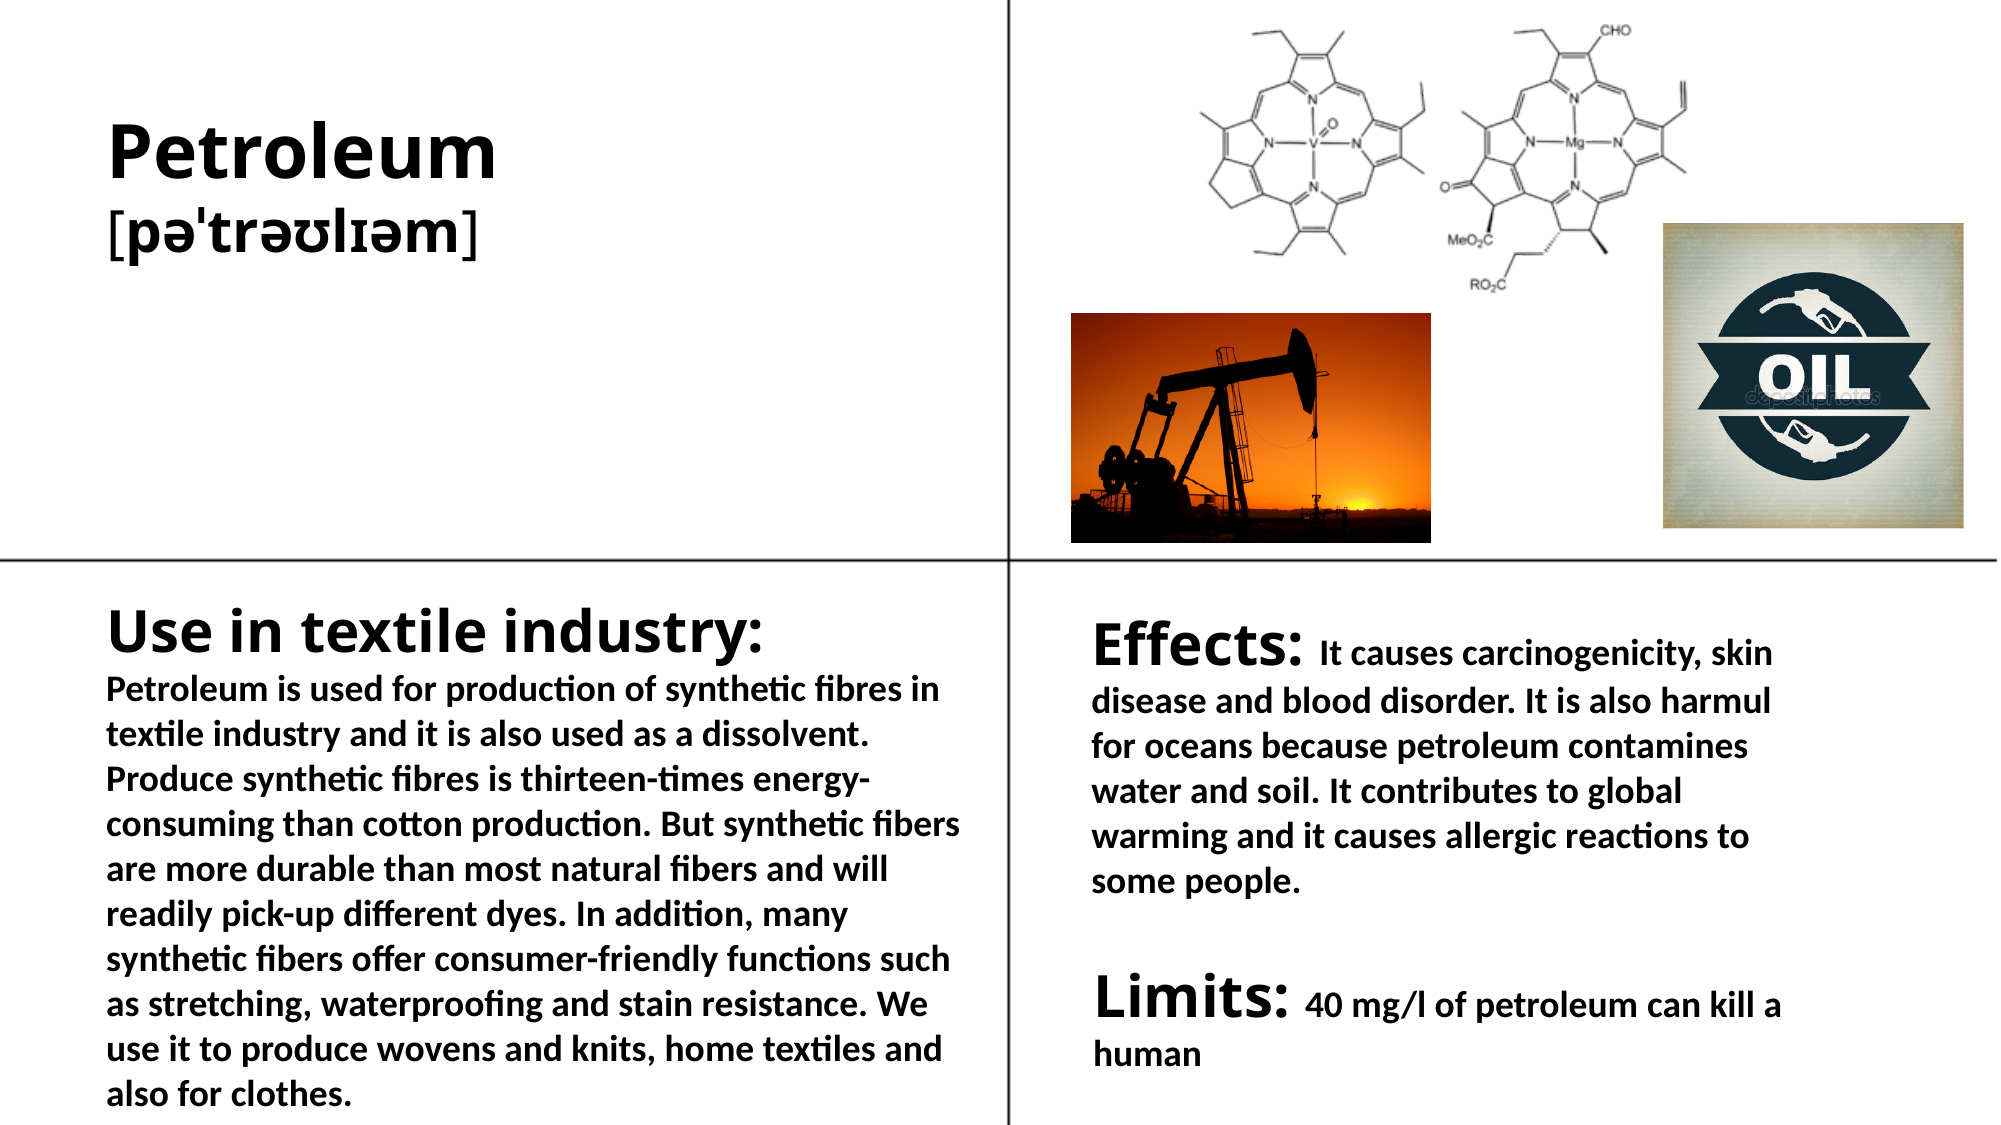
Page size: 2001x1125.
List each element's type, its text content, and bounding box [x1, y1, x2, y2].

text_box Effects: It causes carcinogenicity, skin disease and blood disorder. It is also harmul for oceans because petroleum contamines water and soil. It contributes to global warming and it causes allergic reactions to some people. [1076, 599, 1818, 1125]
text_box Use in textile industry: Petroleum is used for production of synthetic fibres in textile industry and it is also used as a dissolvent. Produce synthetic fibres is thirteen-times energy-consuming than cotton production. But synthetic fibers are more durable than most natural fibers and will readily pick-up different dyes. In addition, many synthetic fibers offer consumer-friendly functions such as stretching, waterproofing and stain resistance. We use it to produce wovens and knits, home textiles and also for clothes. [91, 586, 986, 1125]
picture [0, 0, 2000, 1125]
text_box Limits: 40 mg/l of petroleum can kill a human [1078, 951, 1909, 1108]
text_box Petroleum [pəˈtrəʊlɪəm] [91, 96, 927, 365]
